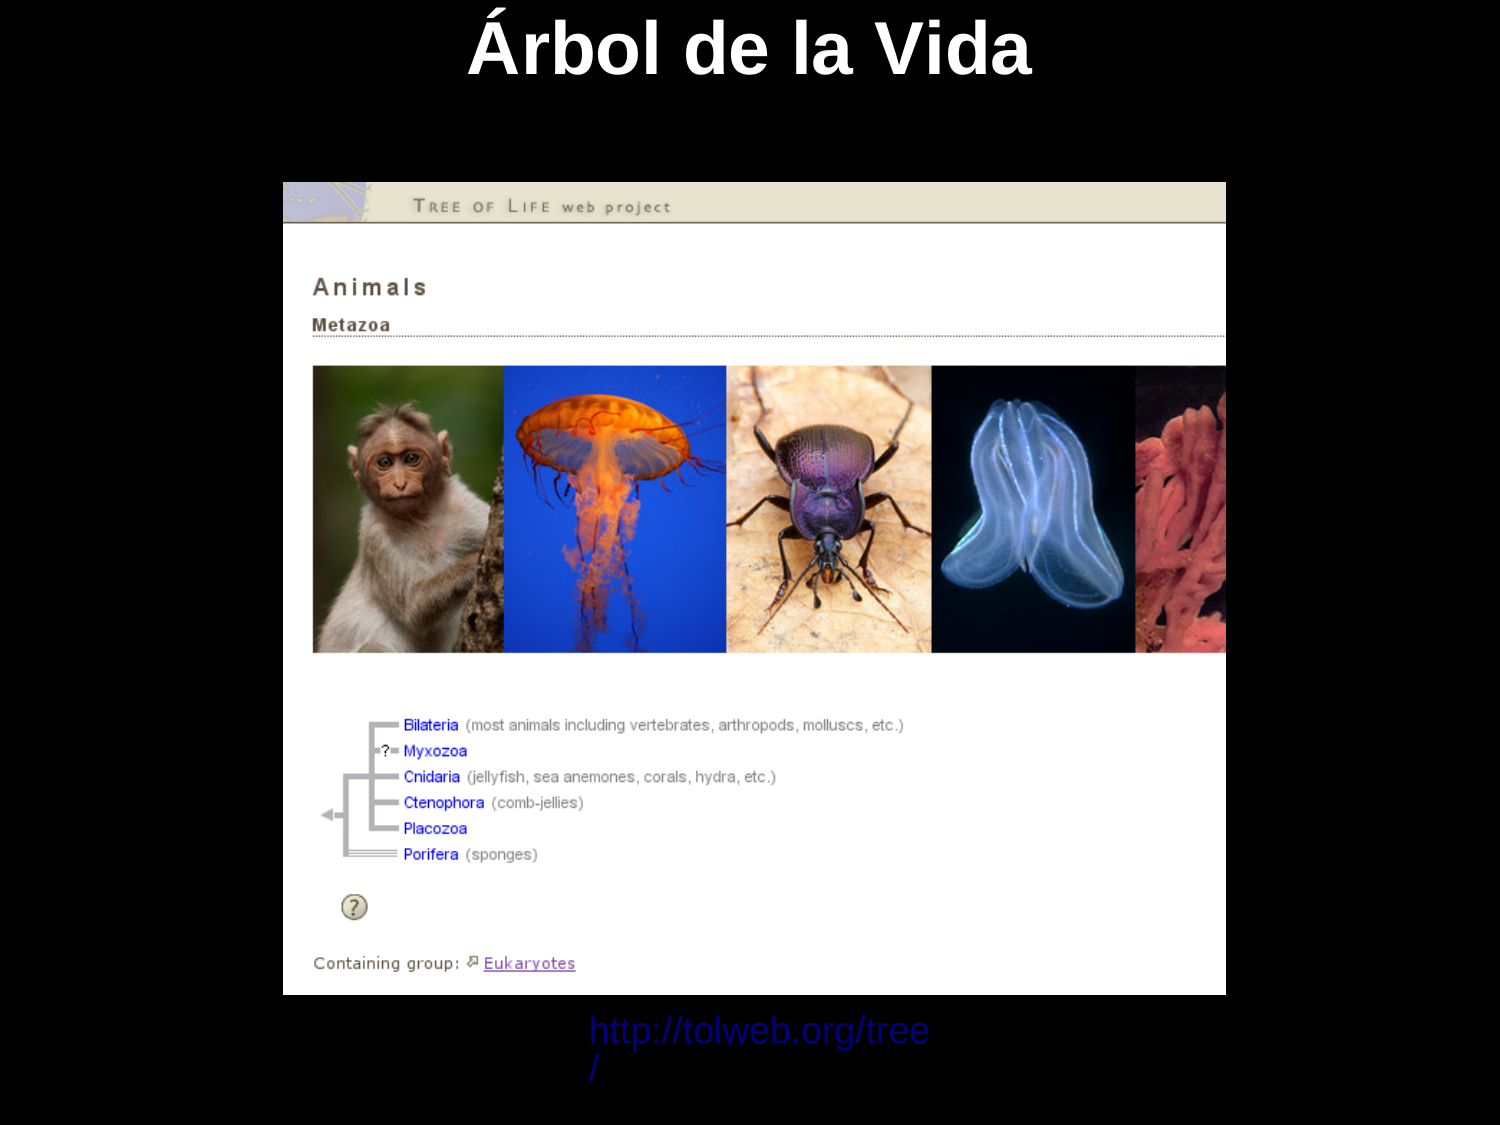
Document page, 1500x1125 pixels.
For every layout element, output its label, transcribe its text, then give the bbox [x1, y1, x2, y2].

picture [283, 182, 1226, 995]
title Árbol de la Vida [75, 0, 1425, 101]
text_box http://tolweb.org/tree/ [574, 999, 956, 1059]
